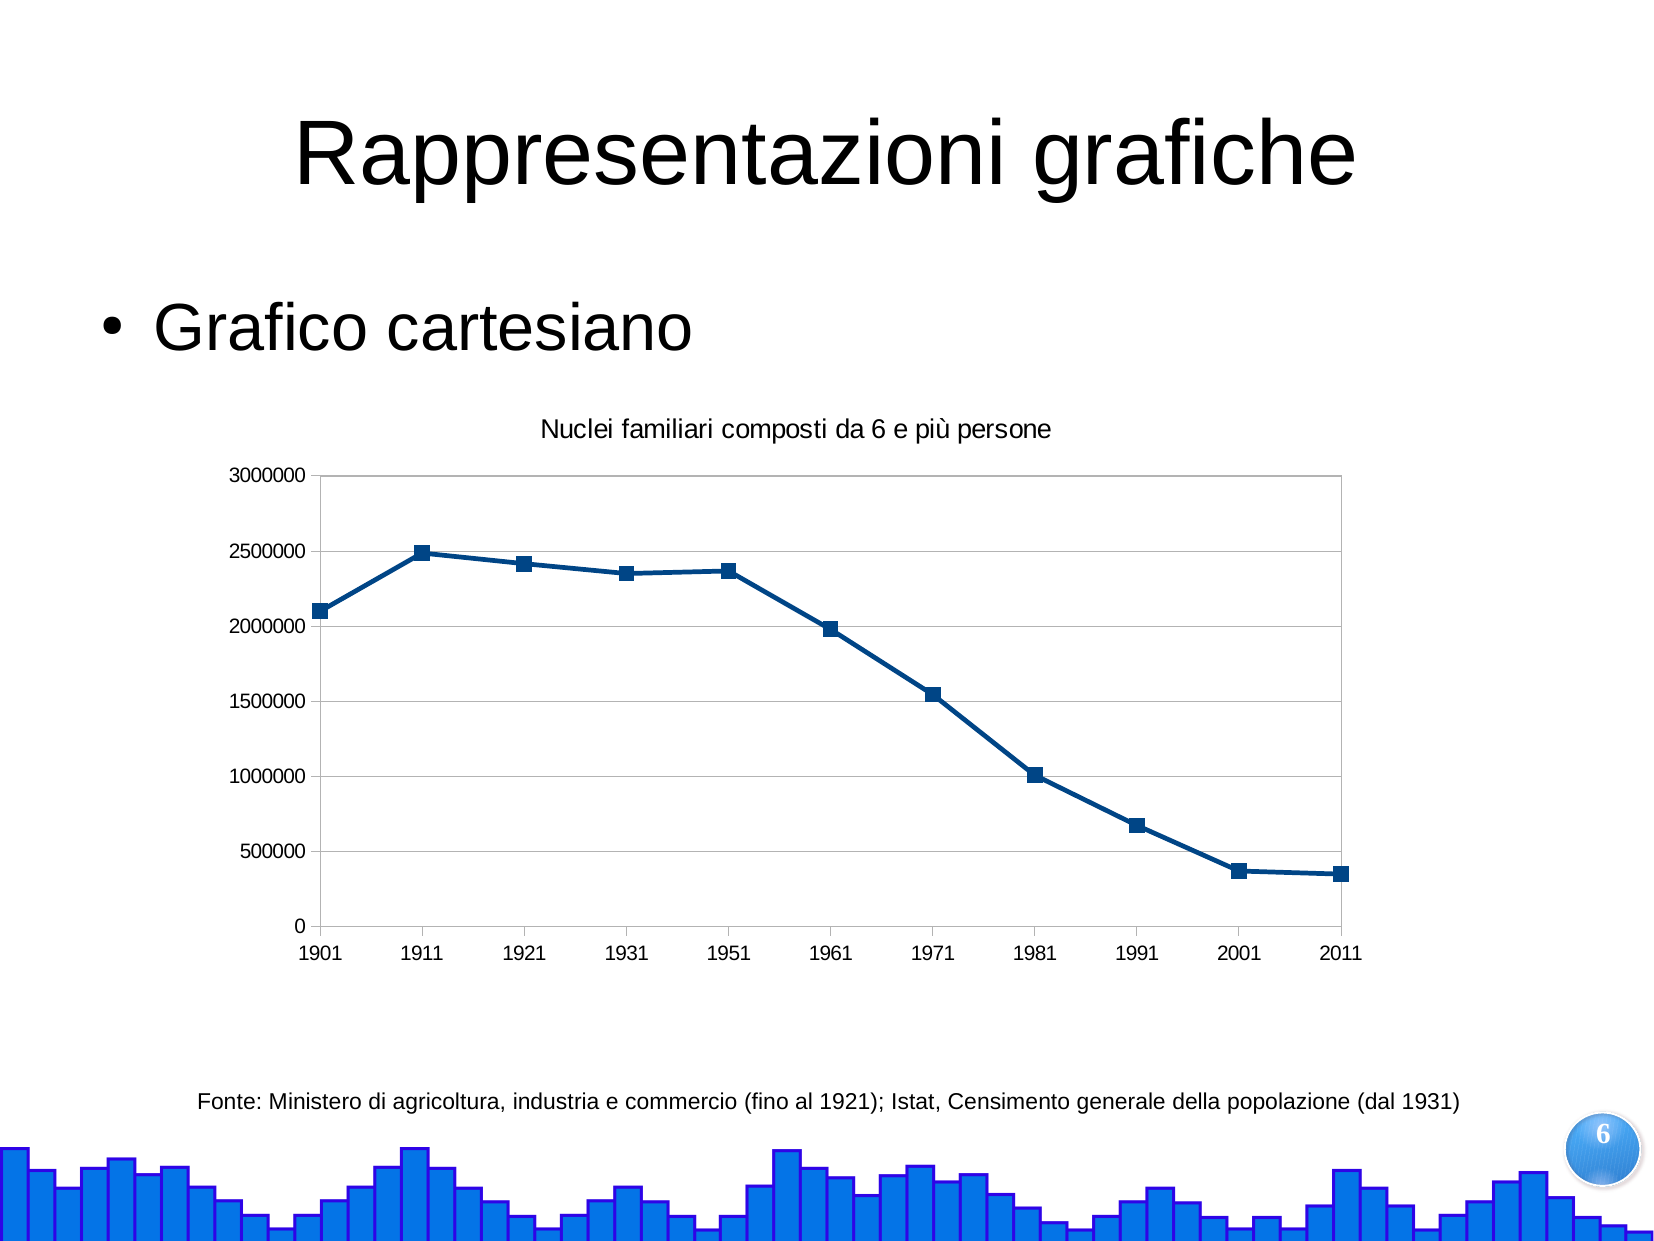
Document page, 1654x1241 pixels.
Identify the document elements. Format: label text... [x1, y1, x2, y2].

picture [0, 1147, 1654, 1241]
title Rappresentazioni grafiche [82, 49, 1571, 257]
list Grafico cartesiano [82, 290, 1571, 737]
chart [205, 386, 1387, 977]
text_box Fonte: Ministero di agricoltura, industria e commercio (fino al 1921); Istat, Censimento generale della popolazione (dal 1931) [182, 1081, 1477, 1123]
